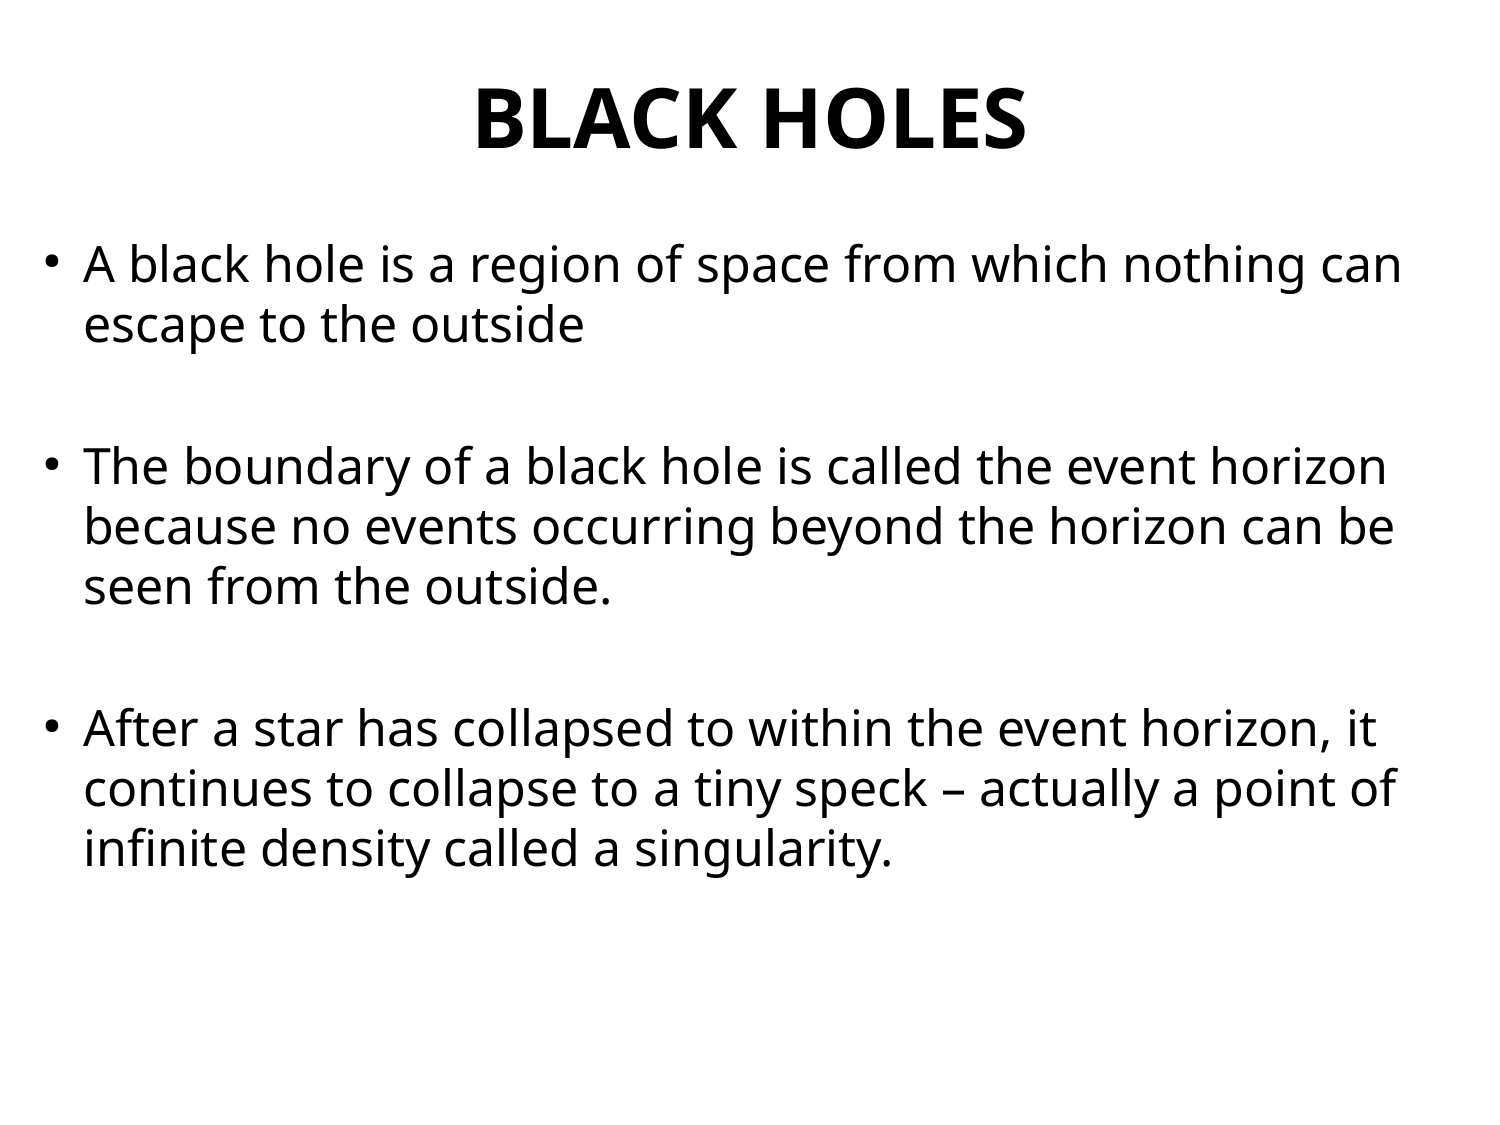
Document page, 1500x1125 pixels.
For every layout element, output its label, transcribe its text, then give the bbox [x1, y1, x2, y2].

list A black hole is a region of space from which nothing can escape to the outside The boundary of a black hole is called the event horizon because no events occurring beyond the horizon can be seen from the outside. After a star has collapsed to within the event horizon, it continues to collapse to a tiny speck – actually a point of infinite density called a singularity. [30, 232, 1471, 886]
title BLACK HOLES [30, 67, 1471, 165]
